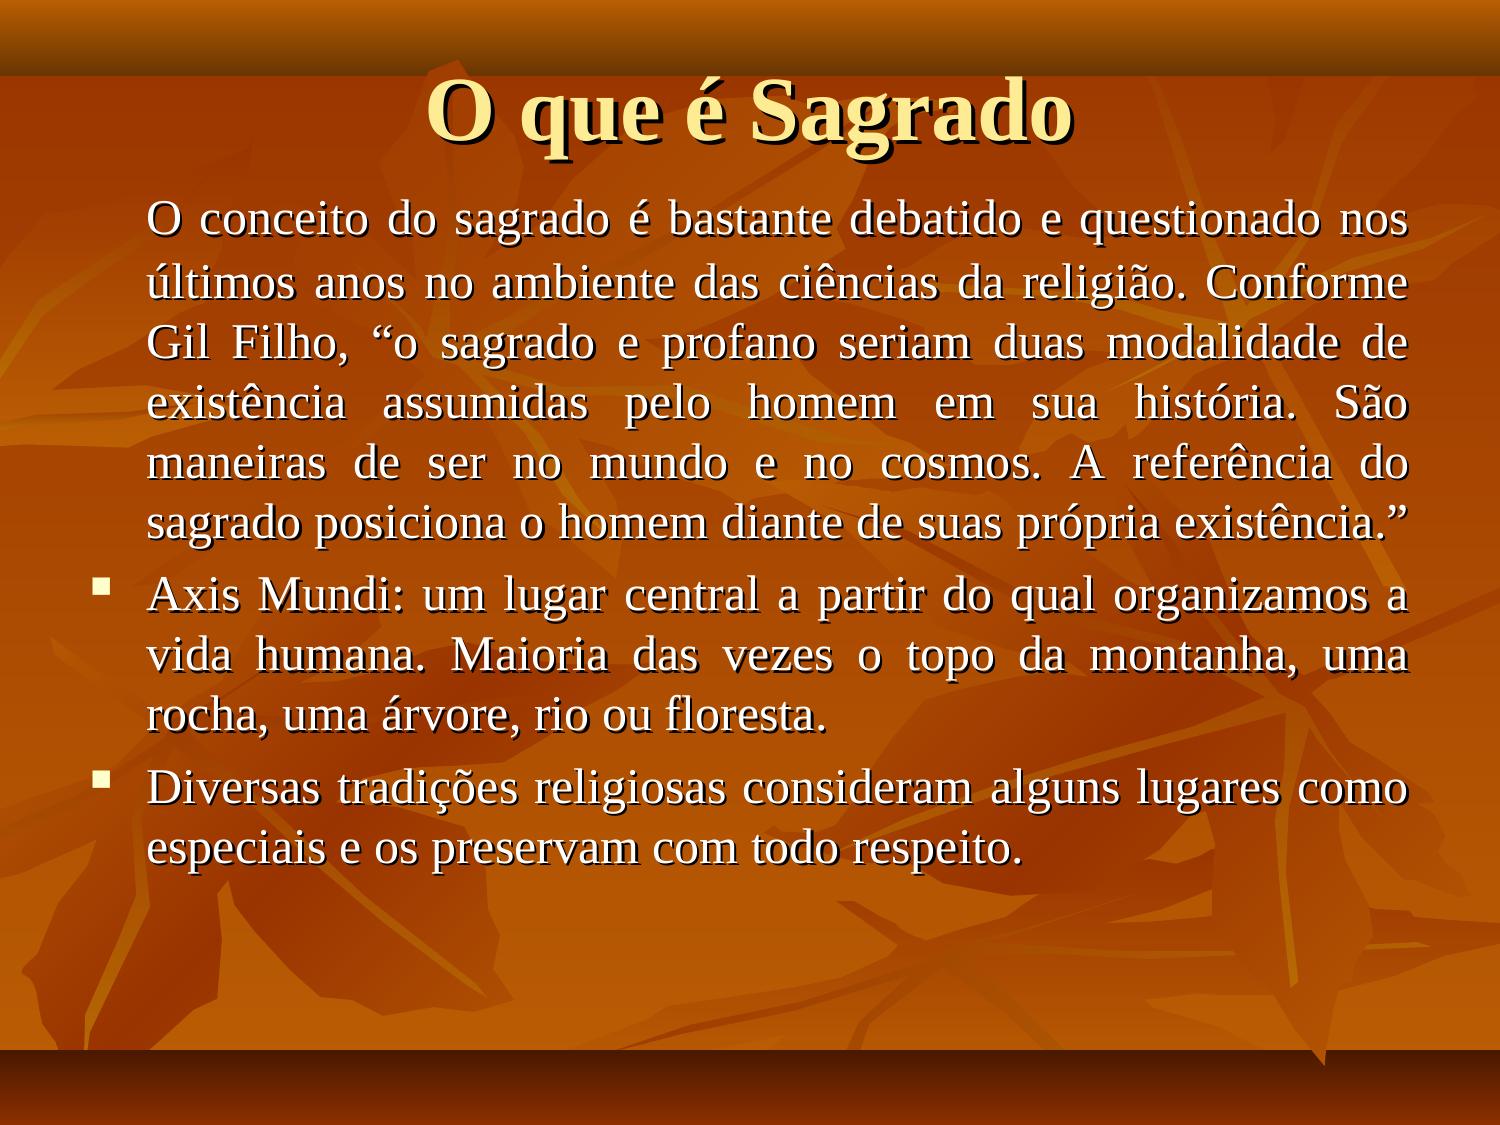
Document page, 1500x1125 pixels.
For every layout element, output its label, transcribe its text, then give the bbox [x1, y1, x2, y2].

title O que é Sagrado [75, 40, 1426, 160]
list O conceito do sagrado é bastante debatido e questionado nos últimos anos no ambiente das ciências da religião. Conforme Gil Filho, “o sagrado e profano seriam duas modalidade de existência assumidas pelo homem em sua história. São maneiras de ser no mundo e no cosmos. A referência do sagrado posiciona o homem diante de suas própria existência.” Axis Mundi: um lugar central a partir do qual organizamos a vida humana. Maioria das vezes o topo da montanha, uma rocha, uma árvore, rio ou floresta. Diversas tradições religiosas consideram alguns lugares como especiais e os preservam com todo respeito. [75, 160, 1426, 1099]
